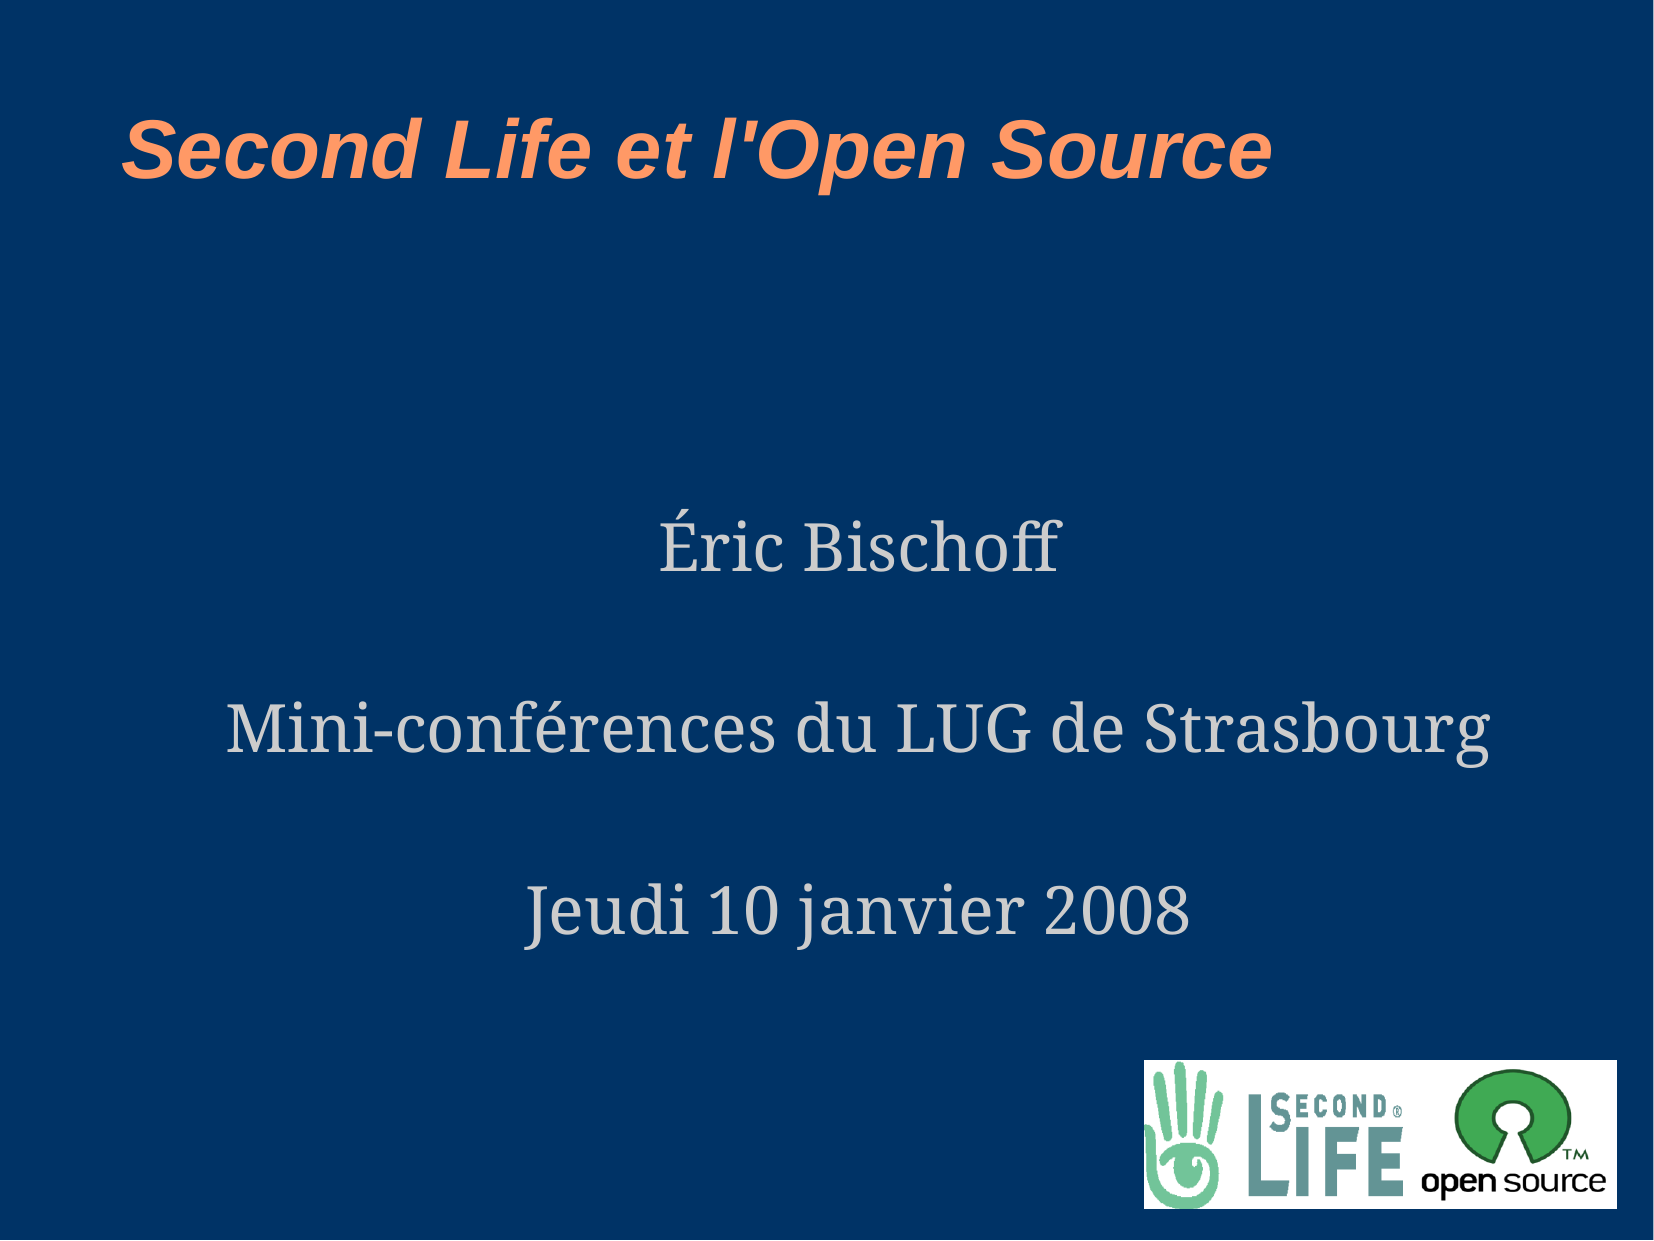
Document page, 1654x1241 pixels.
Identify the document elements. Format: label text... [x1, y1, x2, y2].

title Second Life et l'Open Source [121, 53, 1534, 246]
picture [1144, 1060, 1617, 1209]
subtitle Éric Bischoff Mini-conférences du LUG de Strasbourg Jeudi 10 janvier 2008 [121, 329, 1561, 1125]
